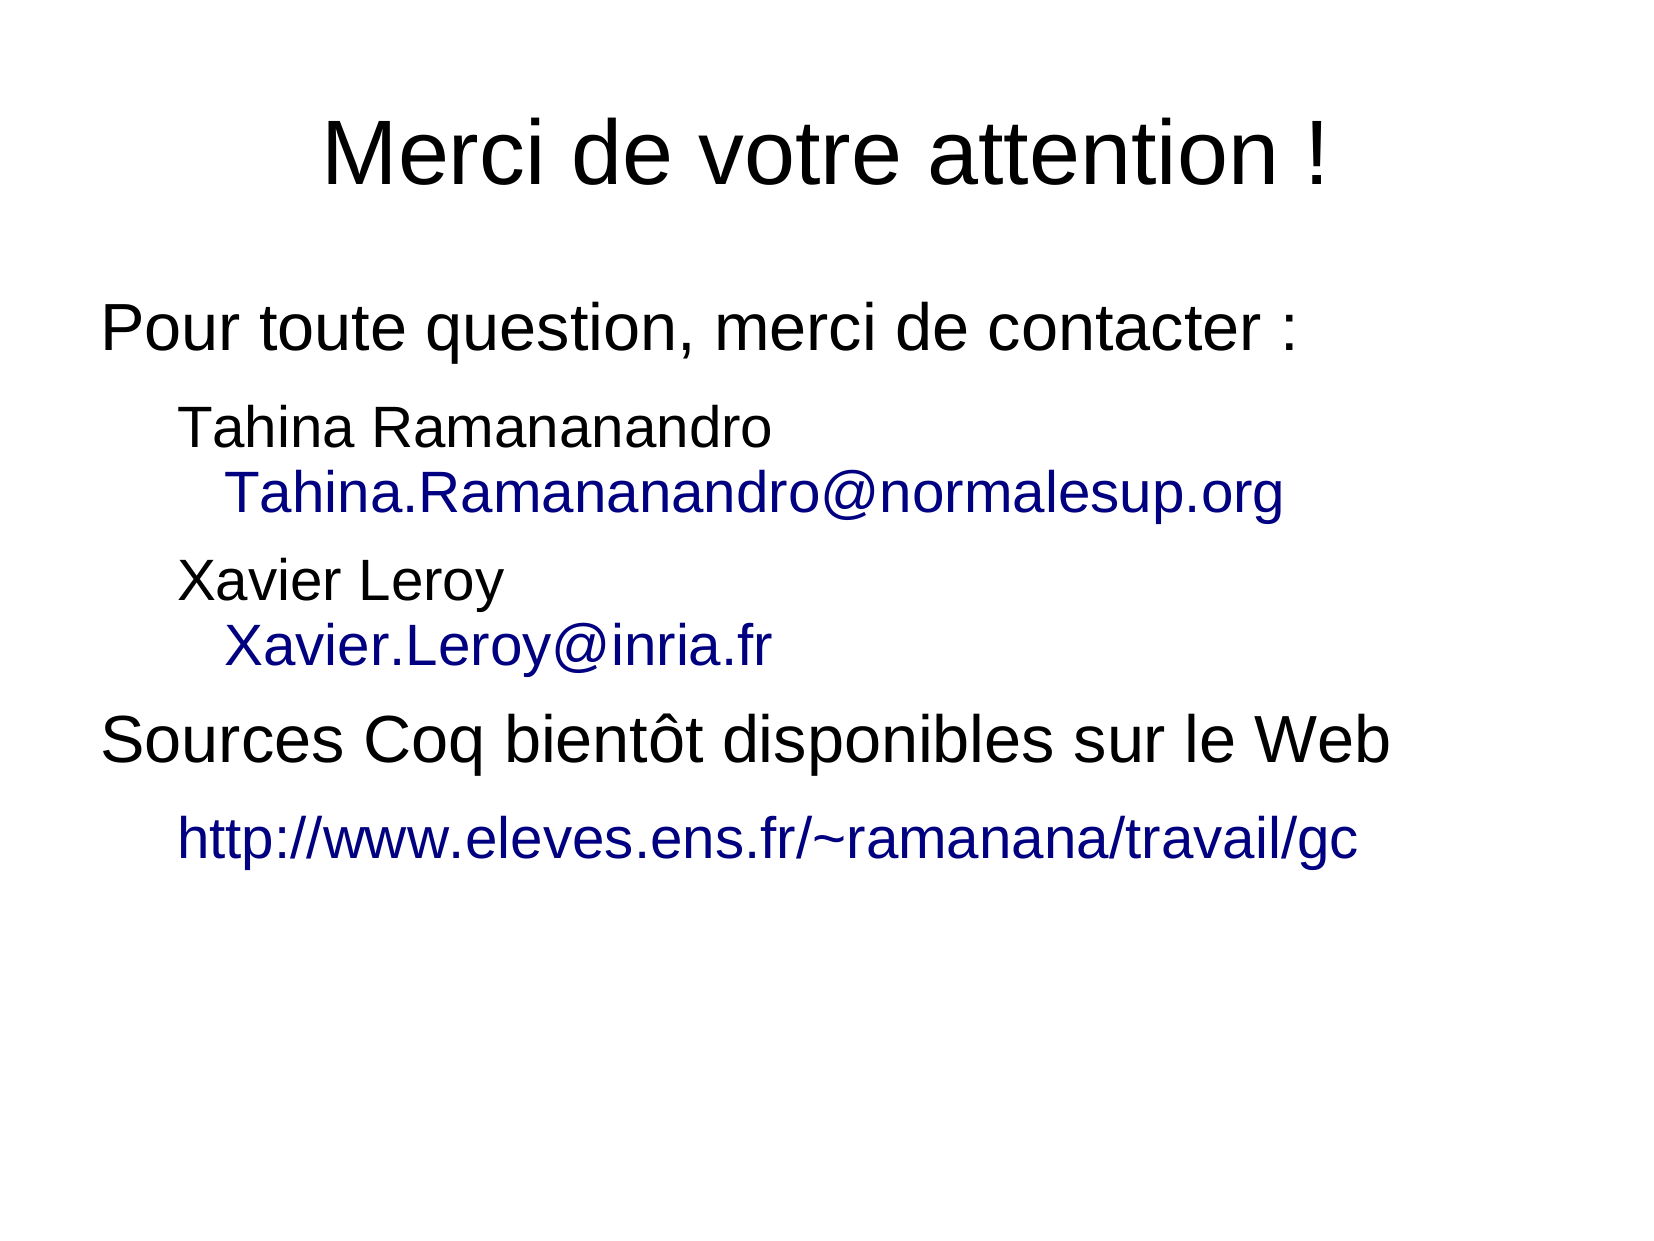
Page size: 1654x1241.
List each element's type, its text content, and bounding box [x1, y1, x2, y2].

list Pour toute question, merci de contacter : Tahina Ramananandro Tahina.Ramananandro@normalesup.org Xavier Leroy Xavier.Leroy@inria.fr Sources Coq bientôt disponibles sur le Web http://www.eleves.ens.fr/~ramanana/travail/gc [82, 290, 1571, 1094]
title Merci de votre attention ! [82, 56, 1571, 250]
